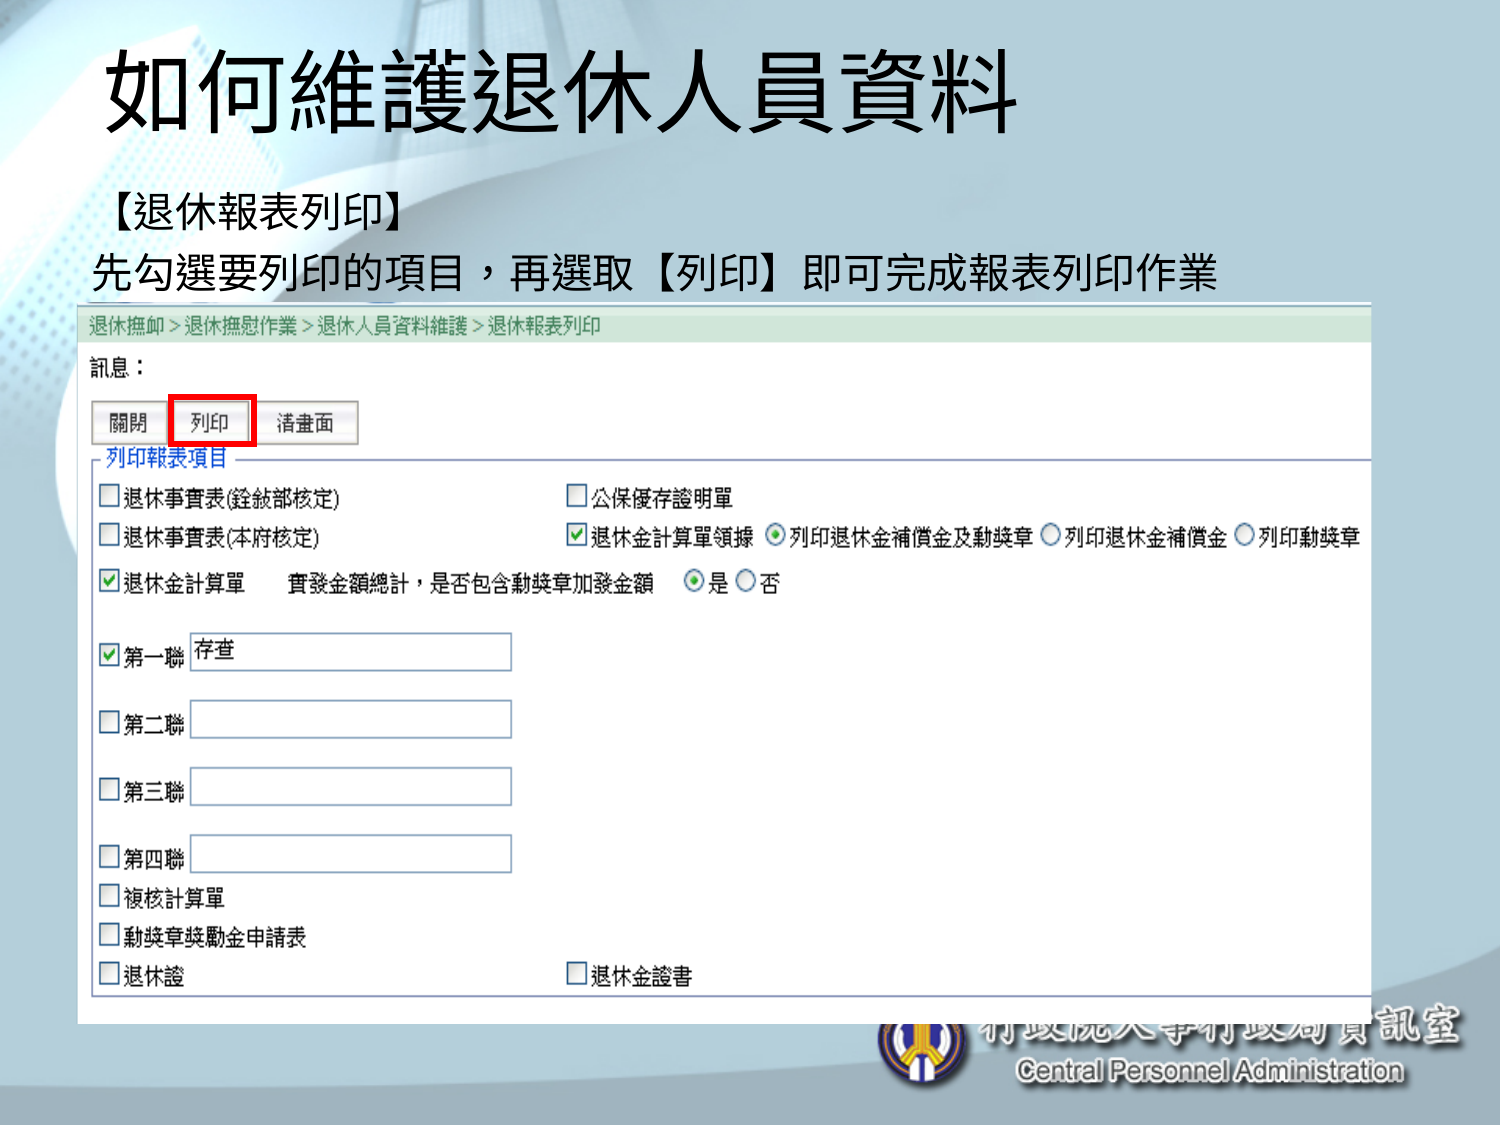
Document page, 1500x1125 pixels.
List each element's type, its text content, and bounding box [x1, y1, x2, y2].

picture [0, 0, 1500, 1125]
title 如何維護退休人員資料 [88, 42, 1306, 138]
list 【退休報表列印】 先勾選要列印的項目，再選取【列印】即可完成報表列印作業 [76, 178, 1352, 302]
